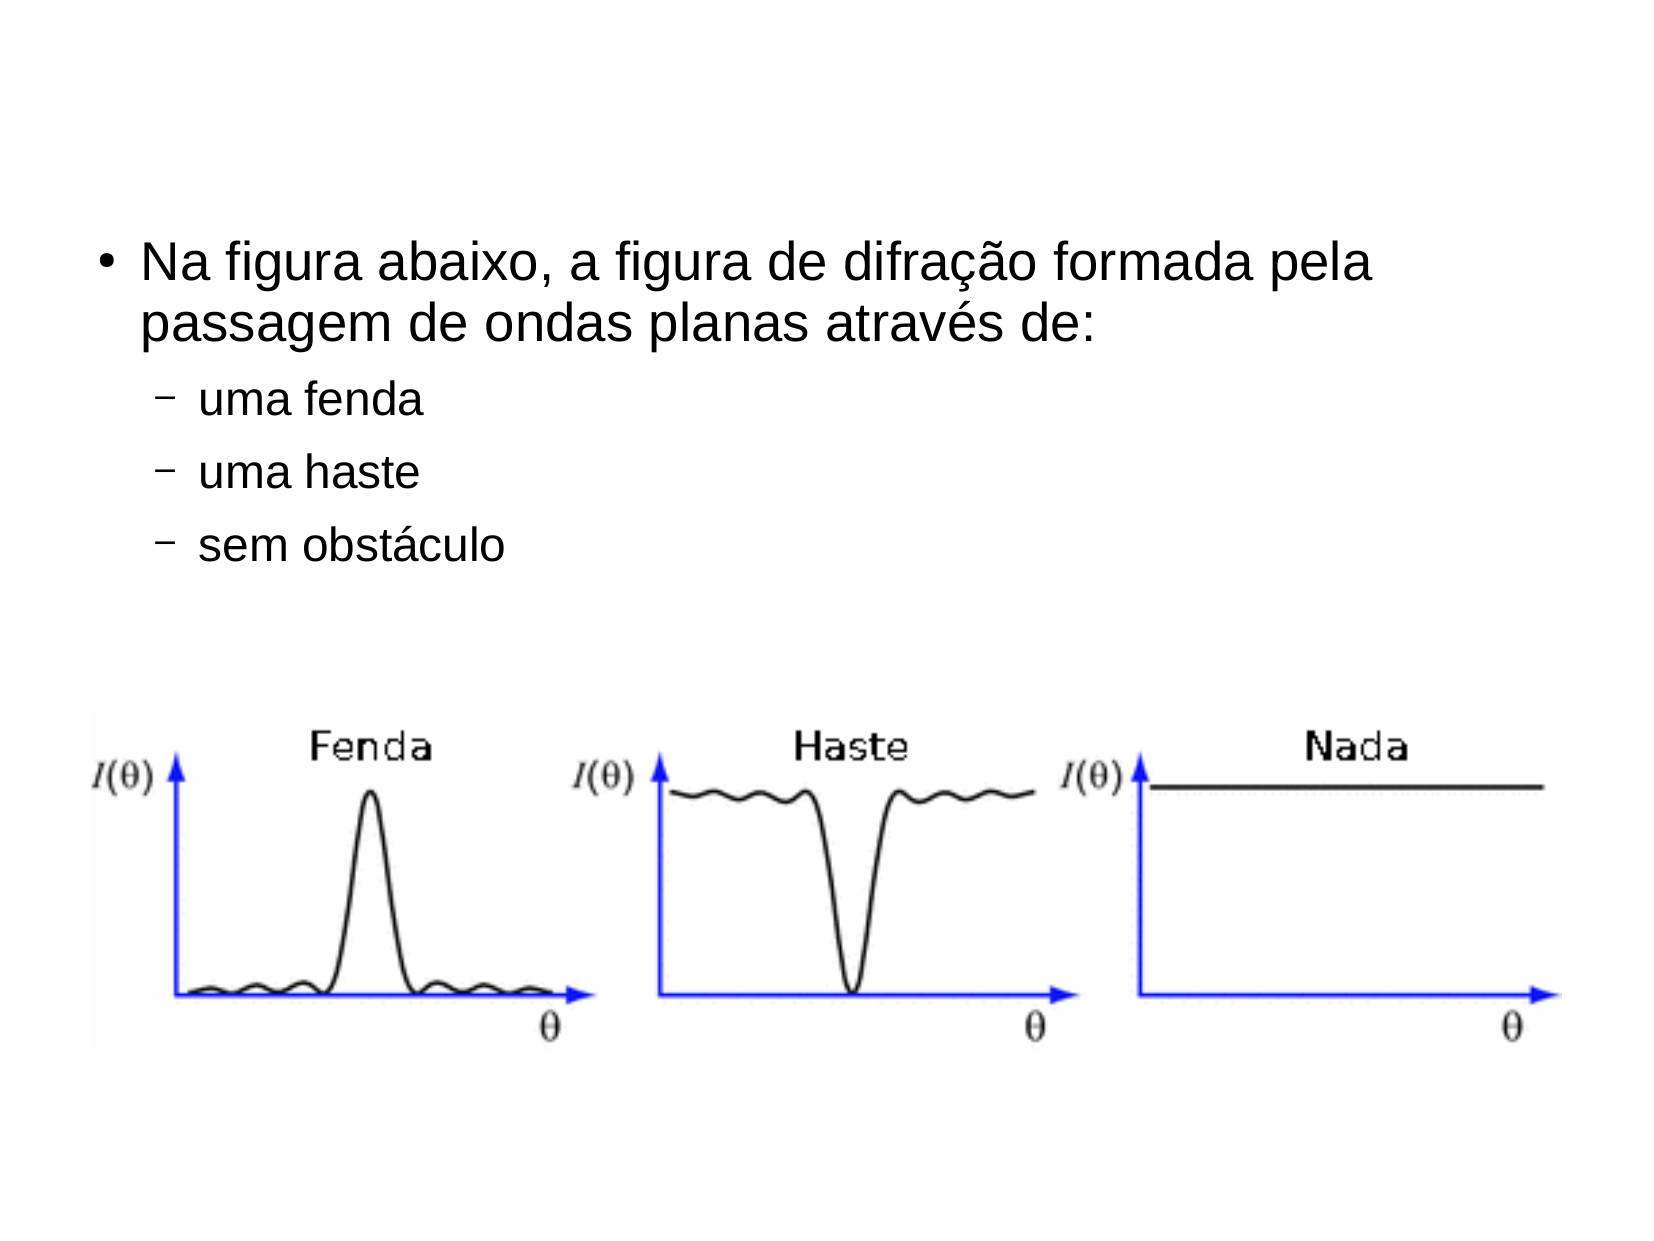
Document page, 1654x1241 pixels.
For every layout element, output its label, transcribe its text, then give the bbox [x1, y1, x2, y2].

list Na figura abaixo, a figura de difração formada pela passagem de ondas planas através de: uma fenda uma haste sem obstáculo [82, 231, 1571, 575]
picture [91, 707, 1562, 1051]
